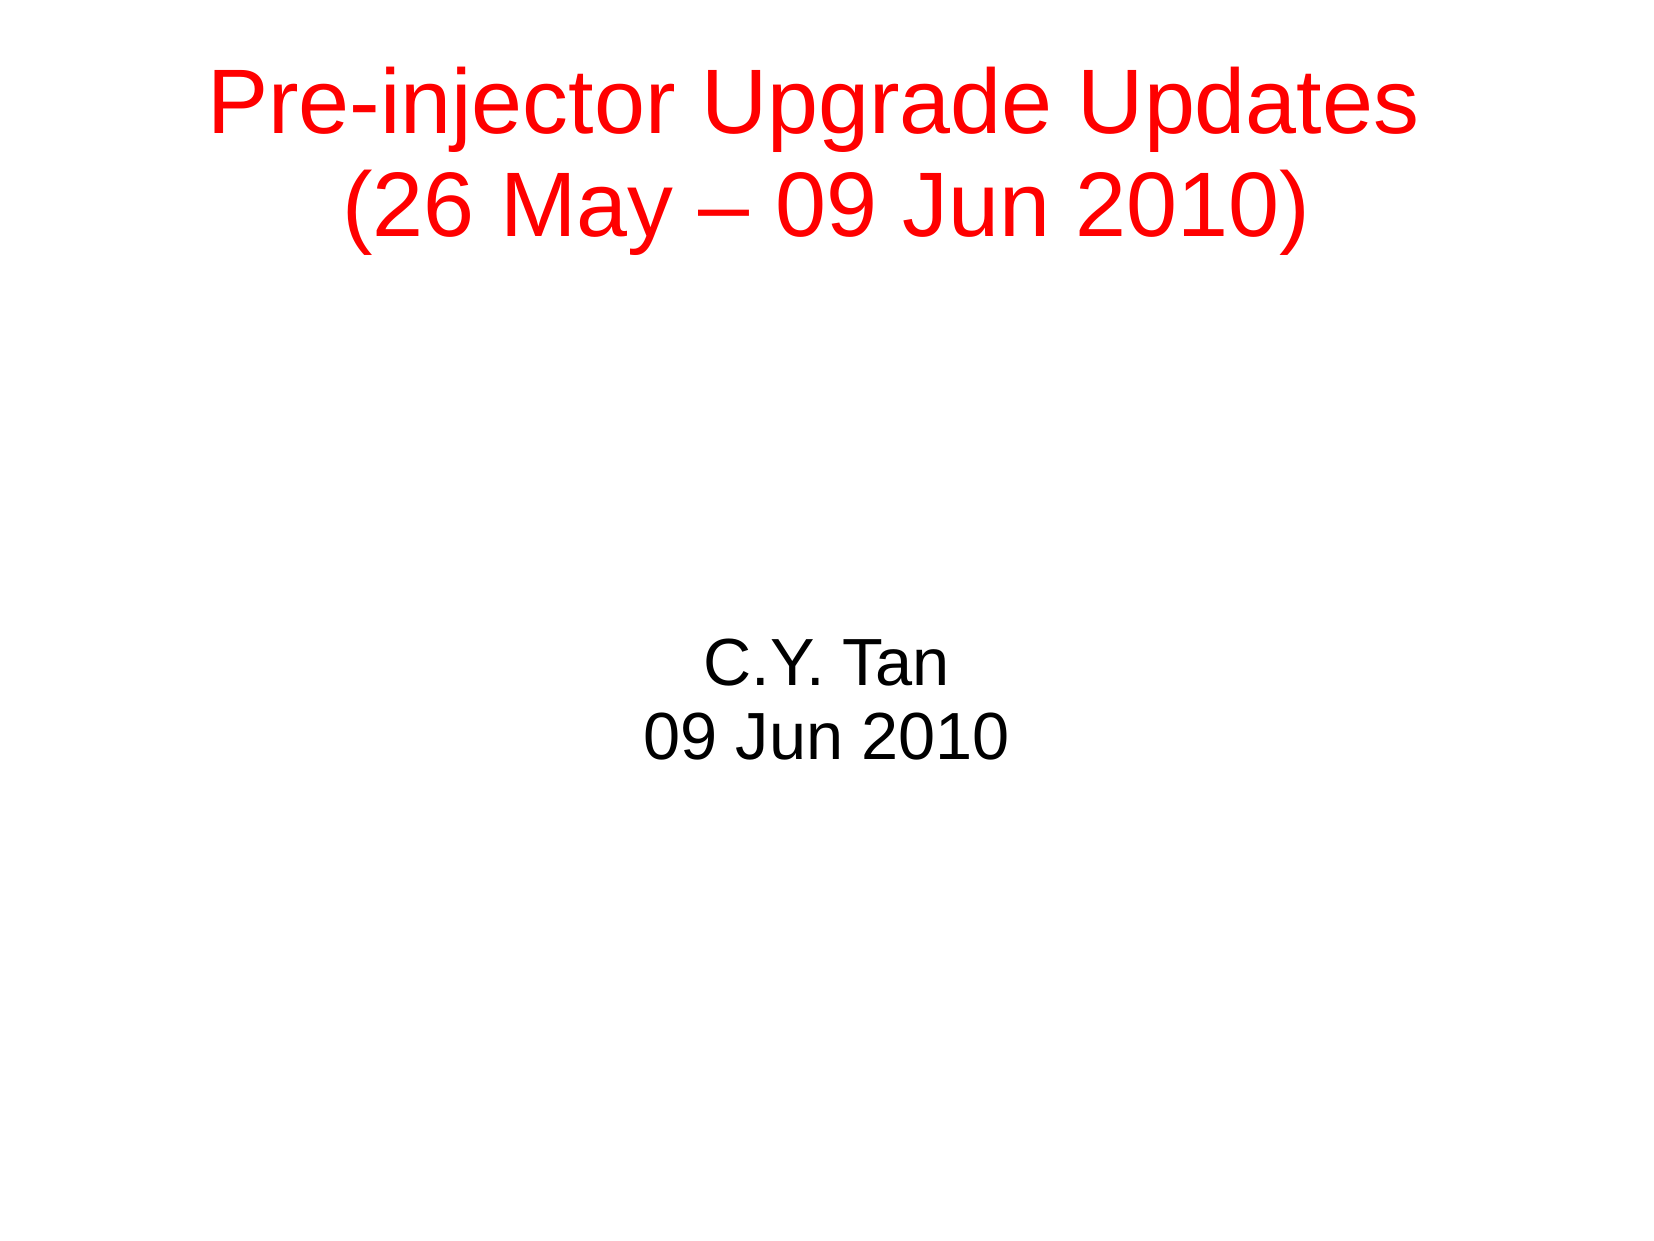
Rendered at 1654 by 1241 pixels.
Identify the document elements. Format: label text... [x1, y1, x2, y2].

subtitle C.Y. Tan 09 Jun 2010 [82, 297, 1571, 1102]
title Pre-injector Upgrade Updates (26 May – 09 Jun 2010) [82, 50, 1571, 256]
